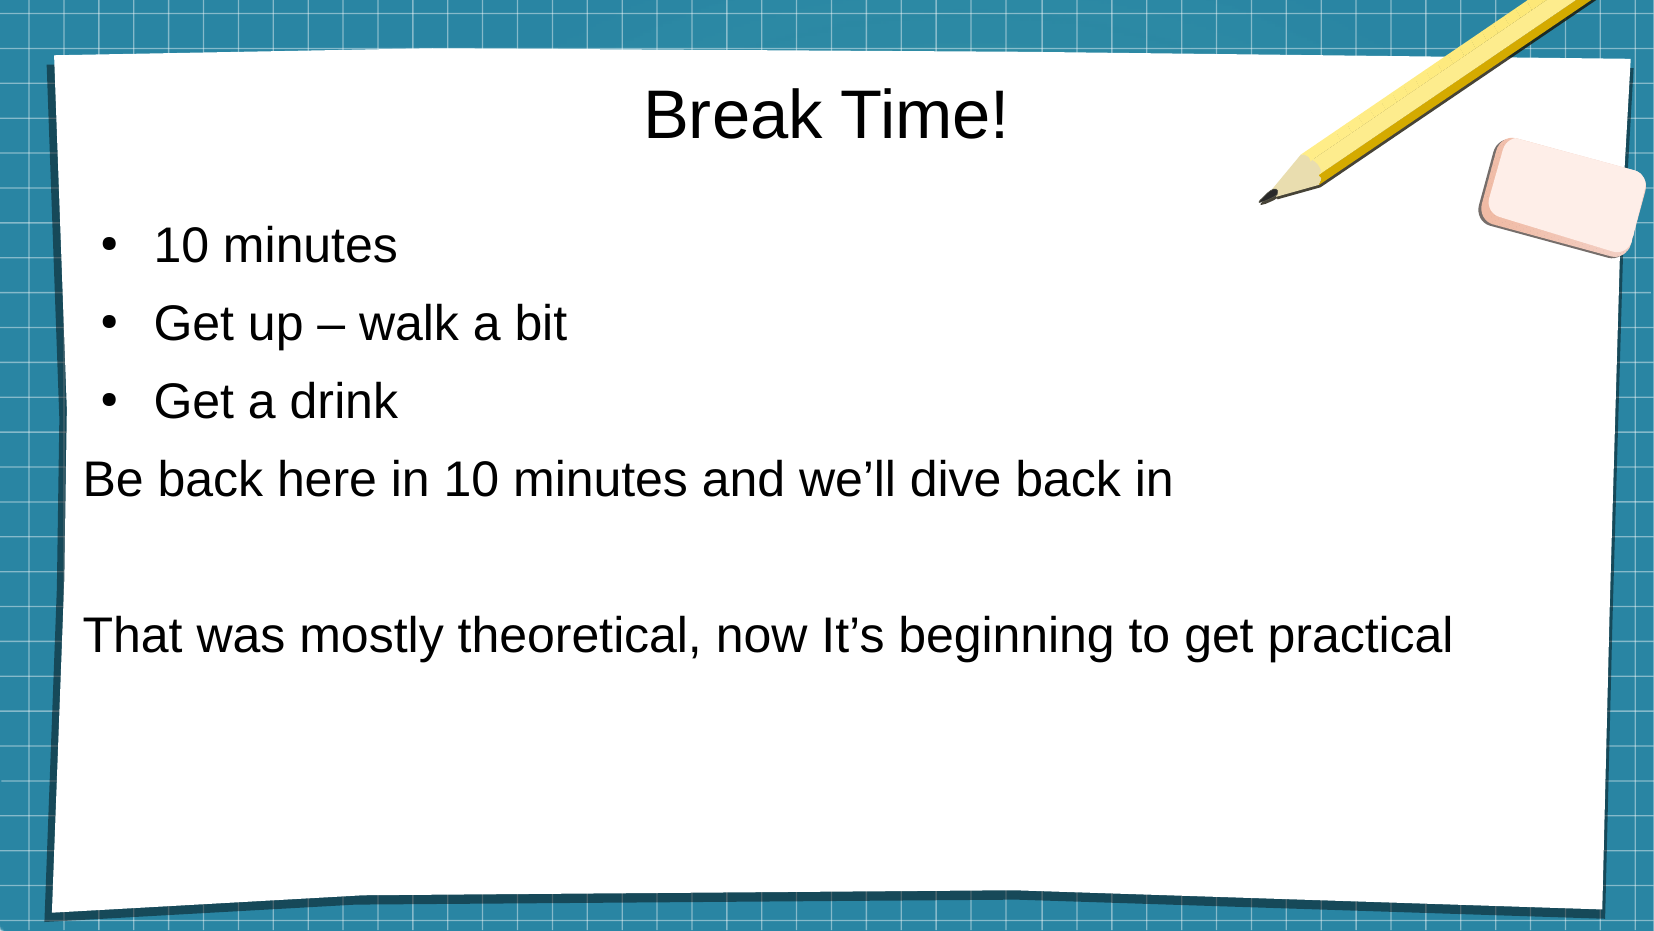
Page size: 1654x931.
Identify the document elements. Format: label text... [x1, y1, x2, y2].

list 10 minutes Get up – walk a bit Get a drink Be back here in 10 minutes and we’ll dive back in That was mostly theoretical, now It’s beginning to get practical [82, 217, 1571, 758]
title Break Time! [82, 37, 1571, 193]
